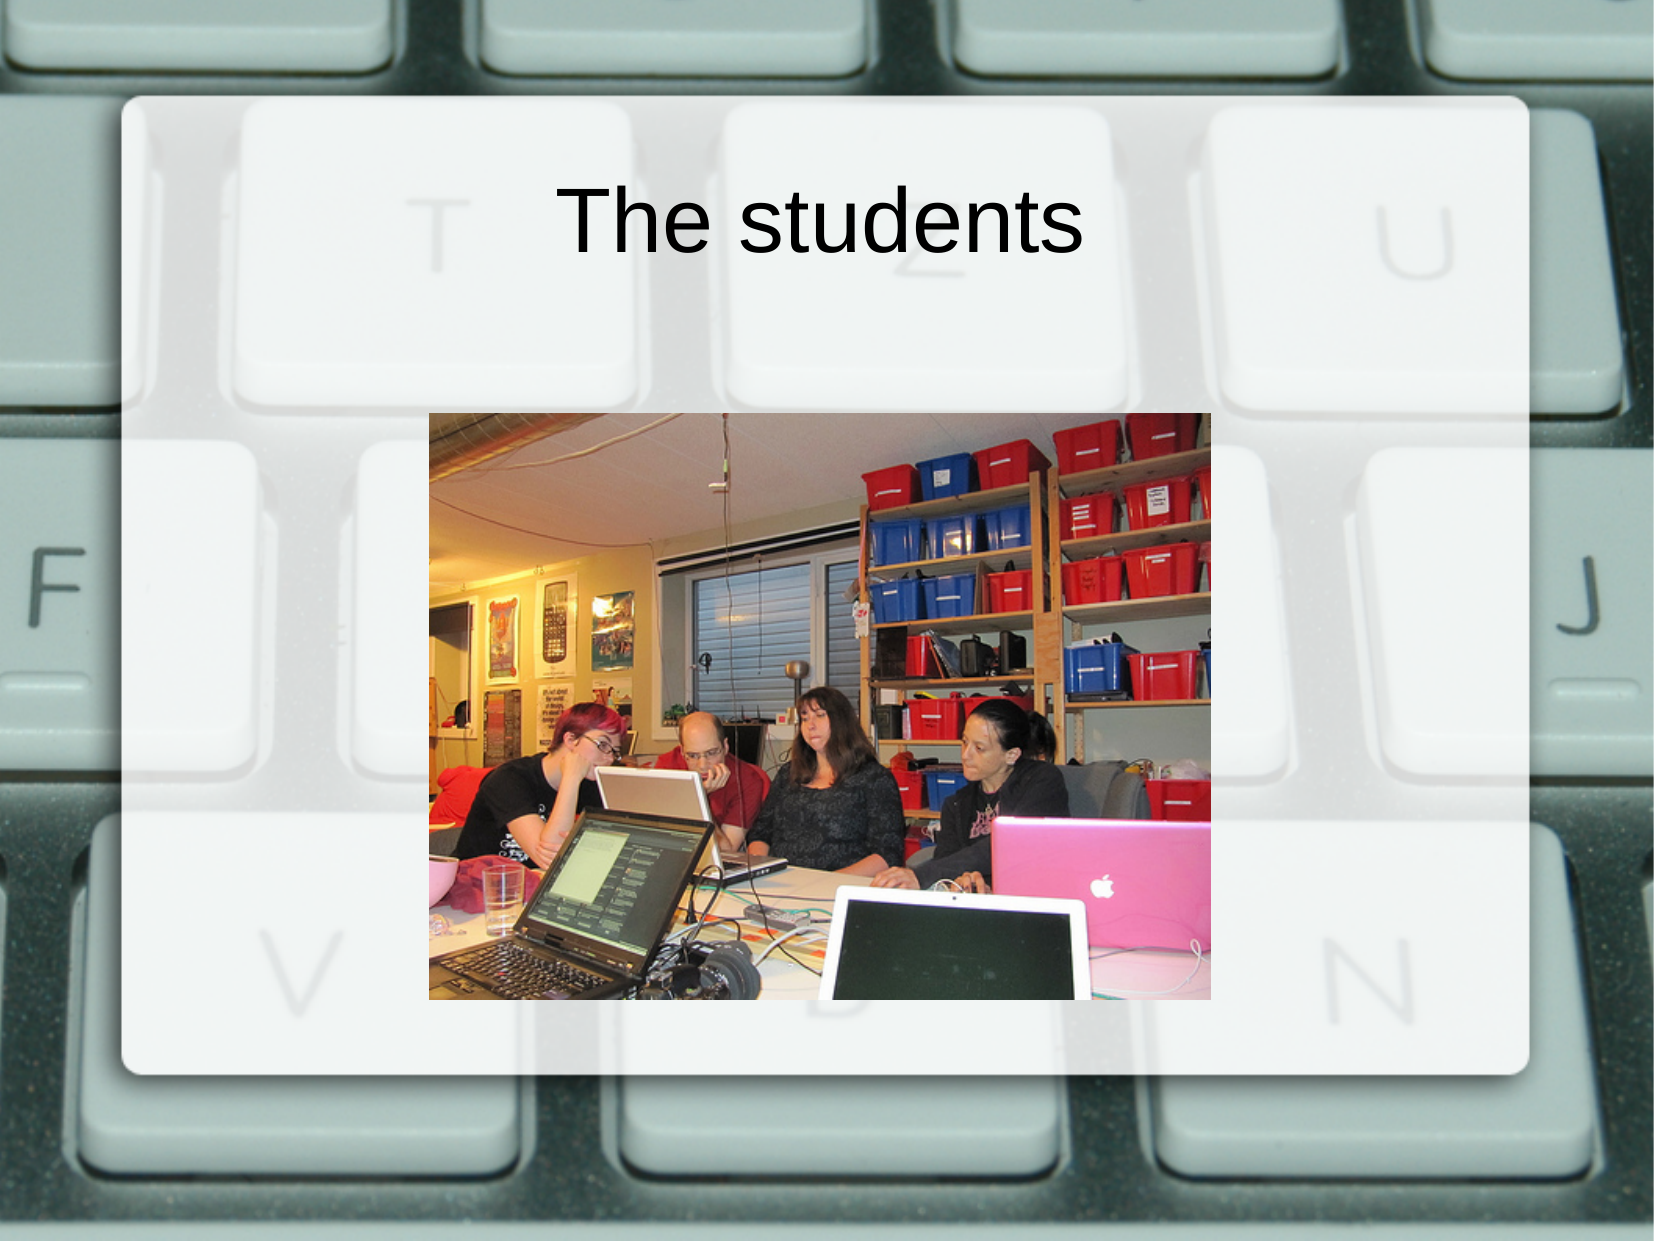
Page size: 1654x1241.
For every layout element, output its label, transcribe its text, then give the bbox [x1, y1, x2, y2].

picture [0, 0, 1654, 1241]
title The students [135, 125, 1506, 318]
